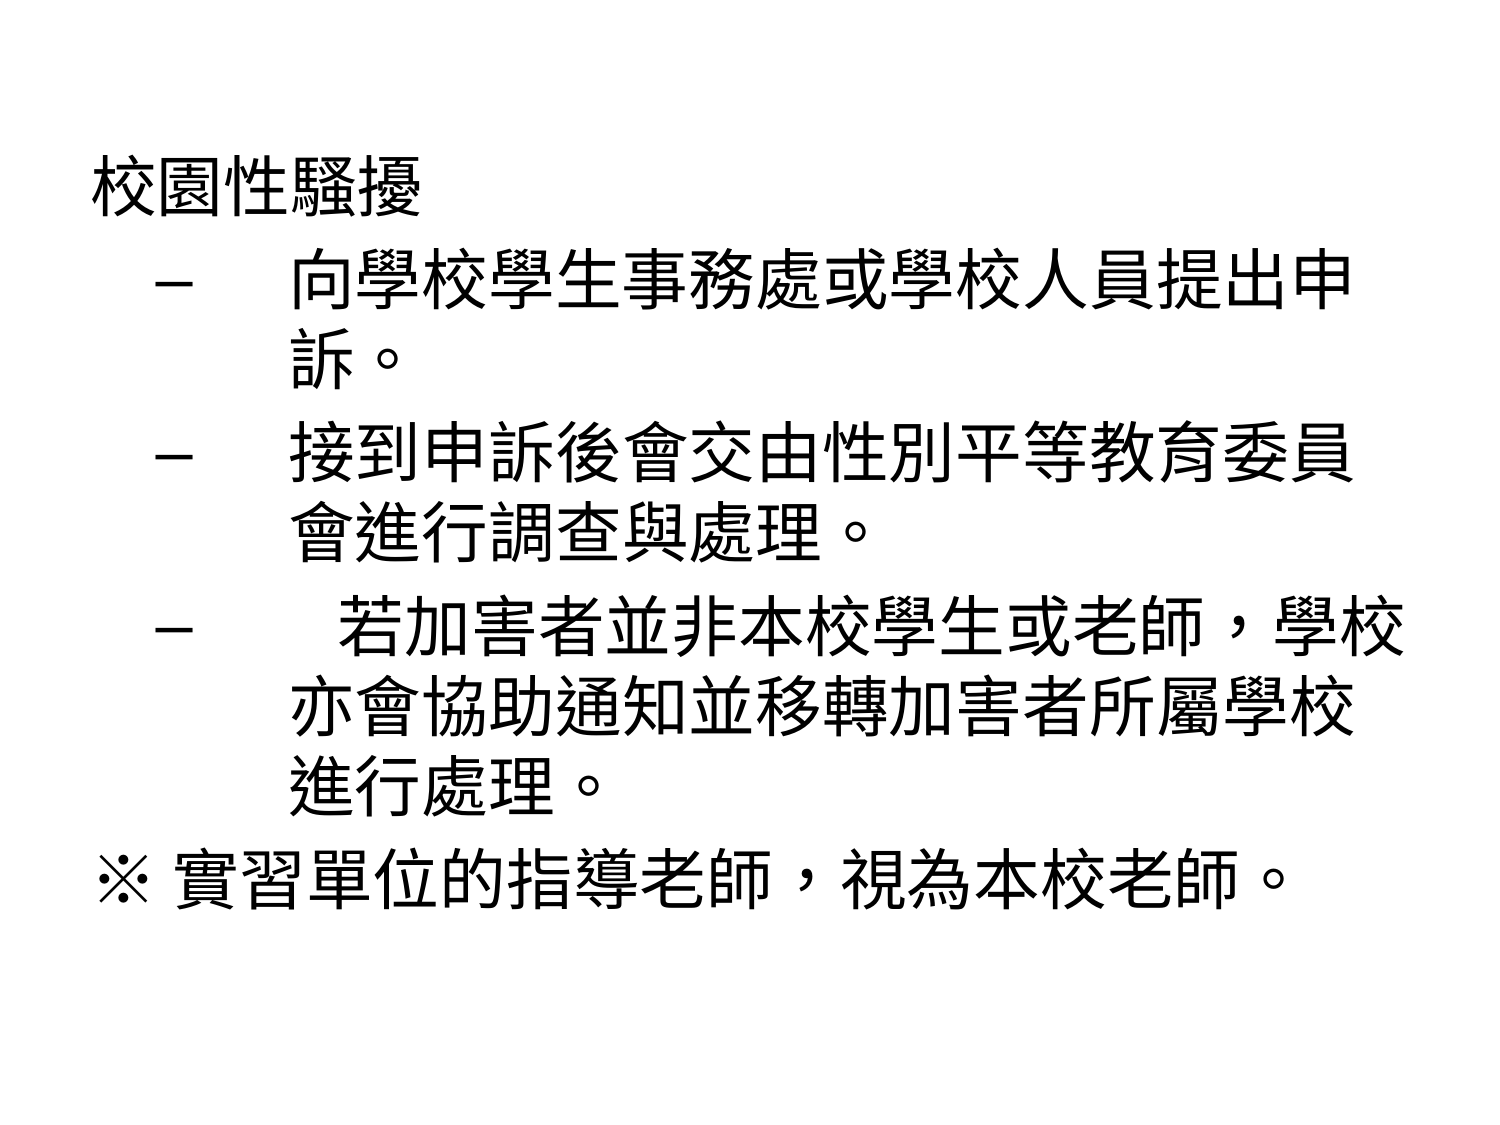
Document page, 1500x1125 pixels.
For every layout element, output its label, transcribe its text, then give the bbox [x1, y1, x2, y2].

list 校園性騷擾 向學校學生事務處或學校人員提出申訴。 接到申訴後會交由性別平等教育委員會進行調查與處理。 若加害者並非本校學生或老師，學校亦會協助通知並移轉加害者所屬學校進行處理。 ※實習單位的指導老師，視為本校老師。 [75, 137, 1425, 1005]
